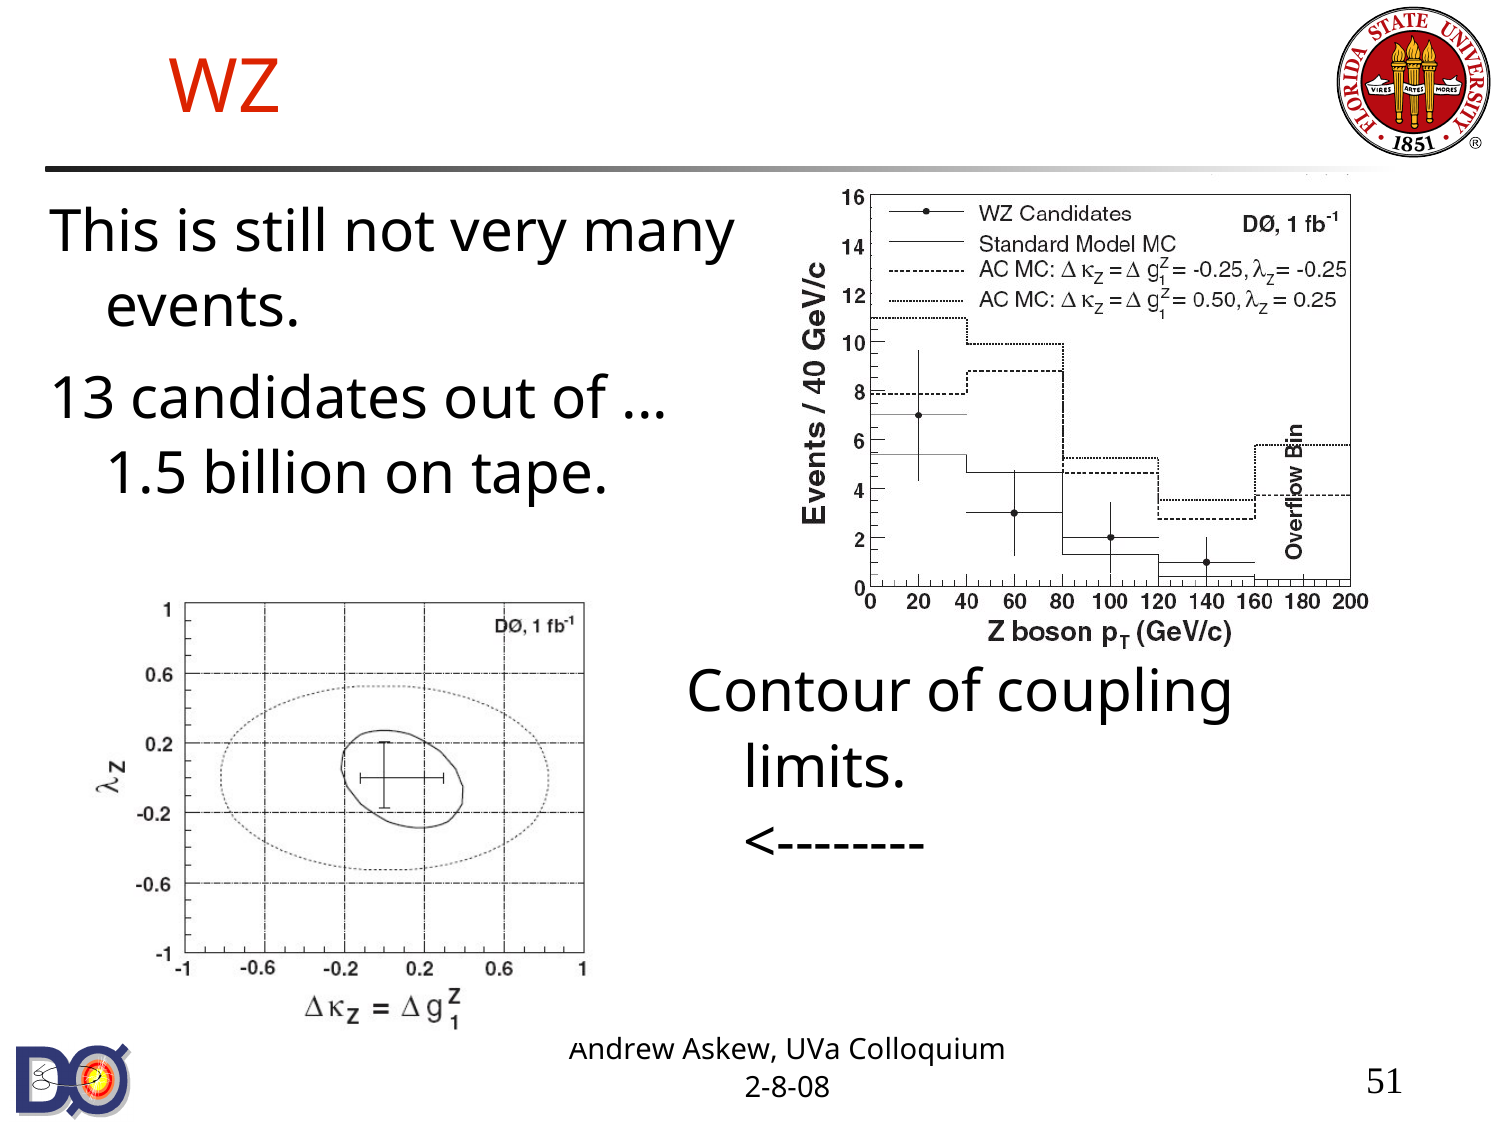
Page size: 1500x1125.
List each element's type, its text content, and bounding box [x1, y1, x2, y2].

picture [9, 591, 606, 1122]
picture [782, 174, 1383, 656]
list Contour of coupling limits. <-------- [686, 651, 1378, 990]
title WZ [168, 29, 1313, 137]
picture [1335, 5, 1492, 159]
list This is still not very many events. 13 candidates out of ... 1.5 billion on tape. [49, 190, 740, 529]
